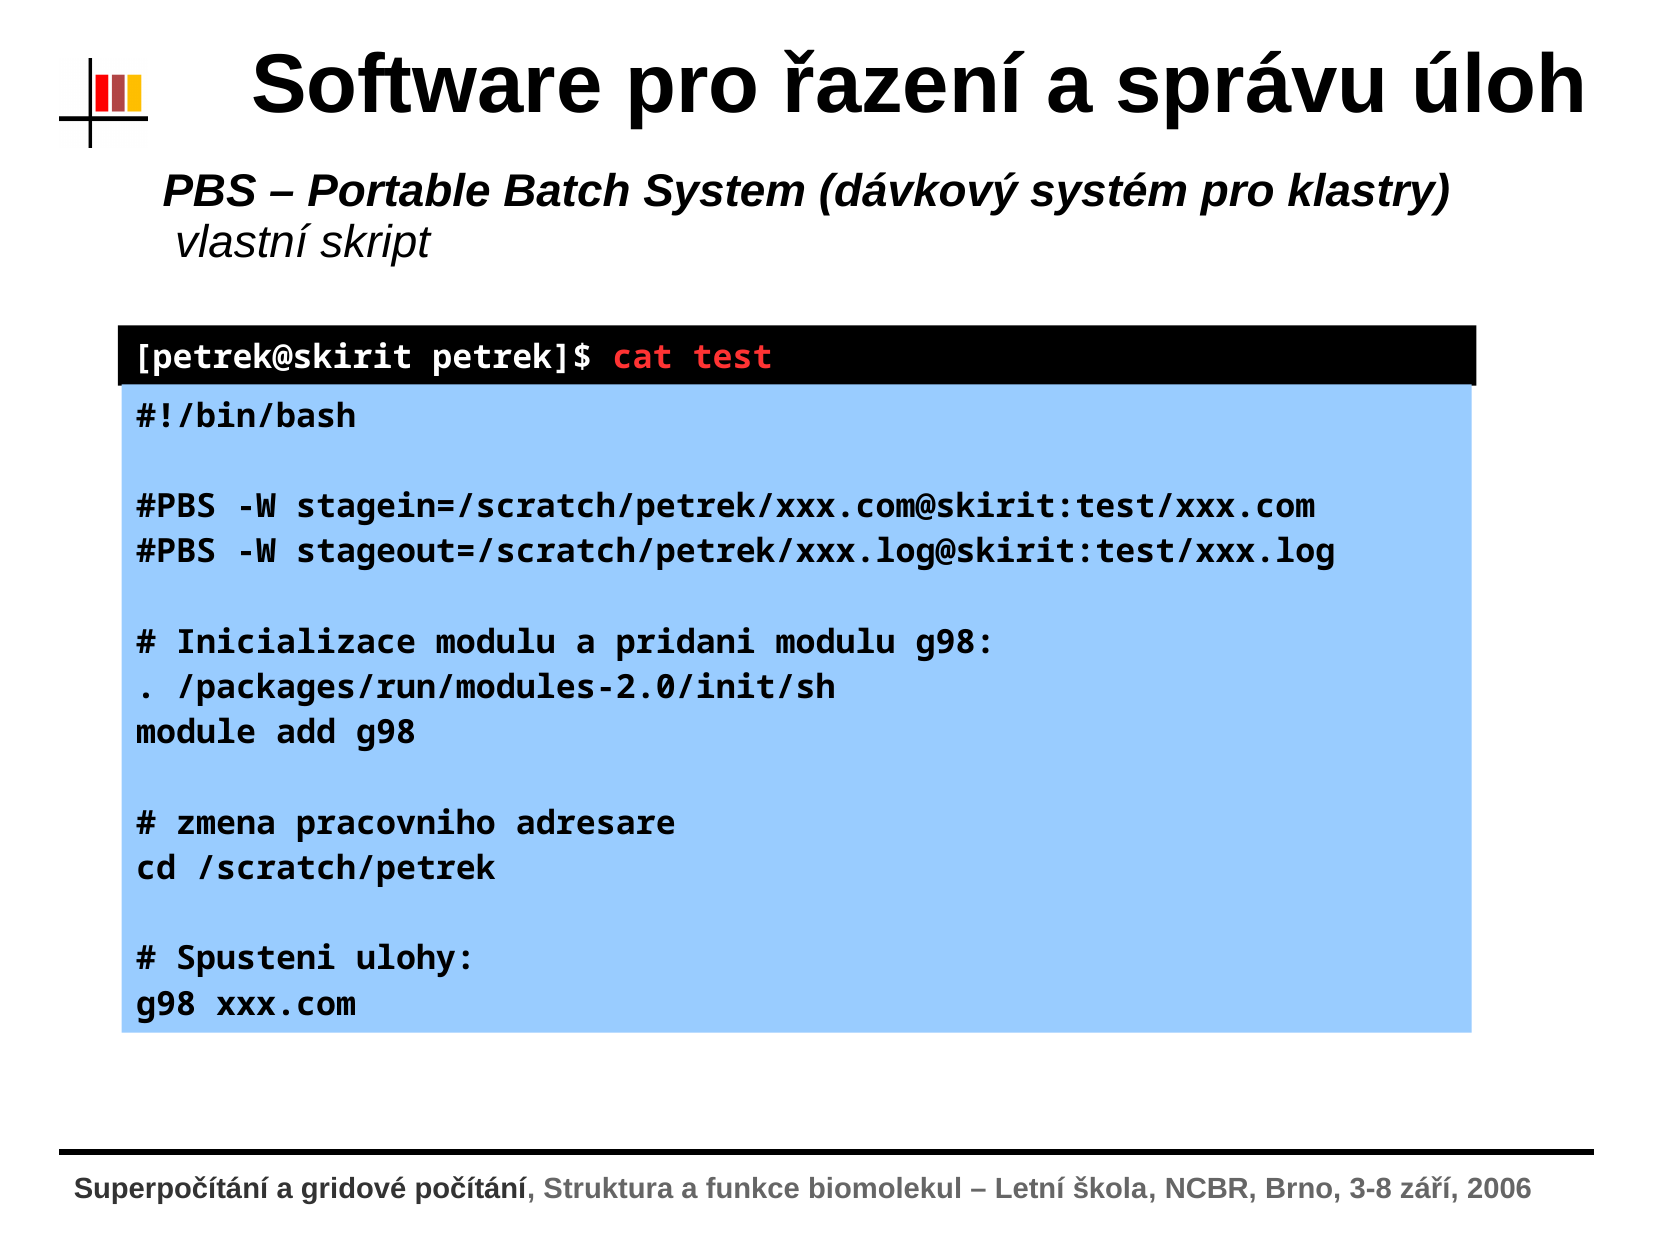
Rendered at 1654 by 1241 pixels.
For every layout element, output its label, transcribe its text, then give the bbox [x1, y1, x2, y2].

text_box [petrek@skirit petrek]$ cat test [117, 325, 1477, 379]
picture [59, 58, 148, 148]
text_box #!/bin/bash #PBS -W stagein=/scratch/petrek/xxx.com@skirit:test/xxx.com #PBS -W stageout=/scratch/petrek/xxx.log@skirit:test/xxx.log # Inicializace modulu a pridani modulu g98: . /packages/run/modules-2.0/init/sh module add g98 # zmena pracovniho adresare cd /scratch/petrek # Spusteni ulohy: g98 xxx.com [121, 384, 1472, 950]
text_box PBS – Portable Batch System (dávkový systém pro klastry) vlastní skript [147, 157, 1625, 309]
text_box Software pro řazení a správu úloh [236, 29, 1626, 171]
text_box Superpočítání a gridové počítání, Struktura a funkce biomolekul – Letní škola, NCBR, Brno, 3-8 září, 2006 [59, 1151, 1558, 1214]
